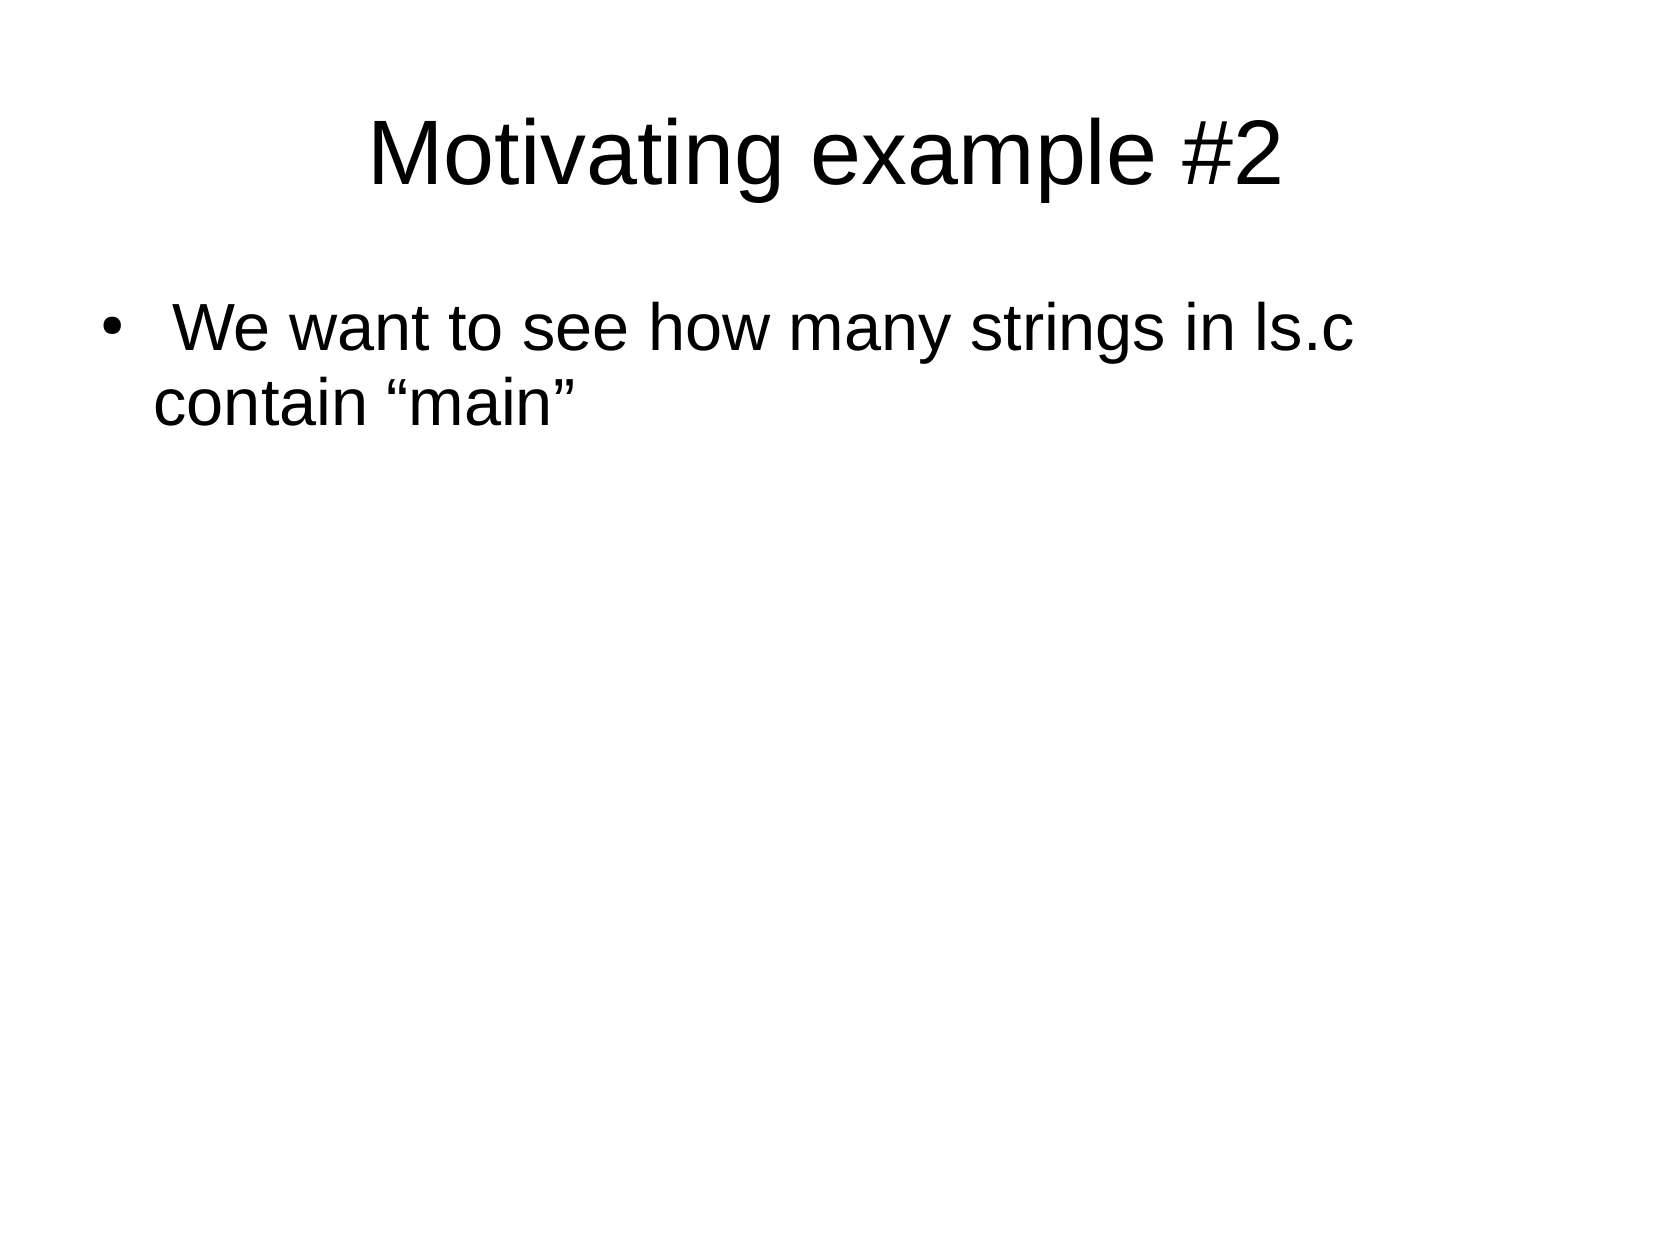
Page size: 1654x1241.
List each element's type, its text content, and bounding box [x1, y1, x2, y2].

title Motivating example #2 [82, 49, 1571, 257]
list We want to see how many strings in ls.c contain “main” [82, 290, 1571, 1010]
